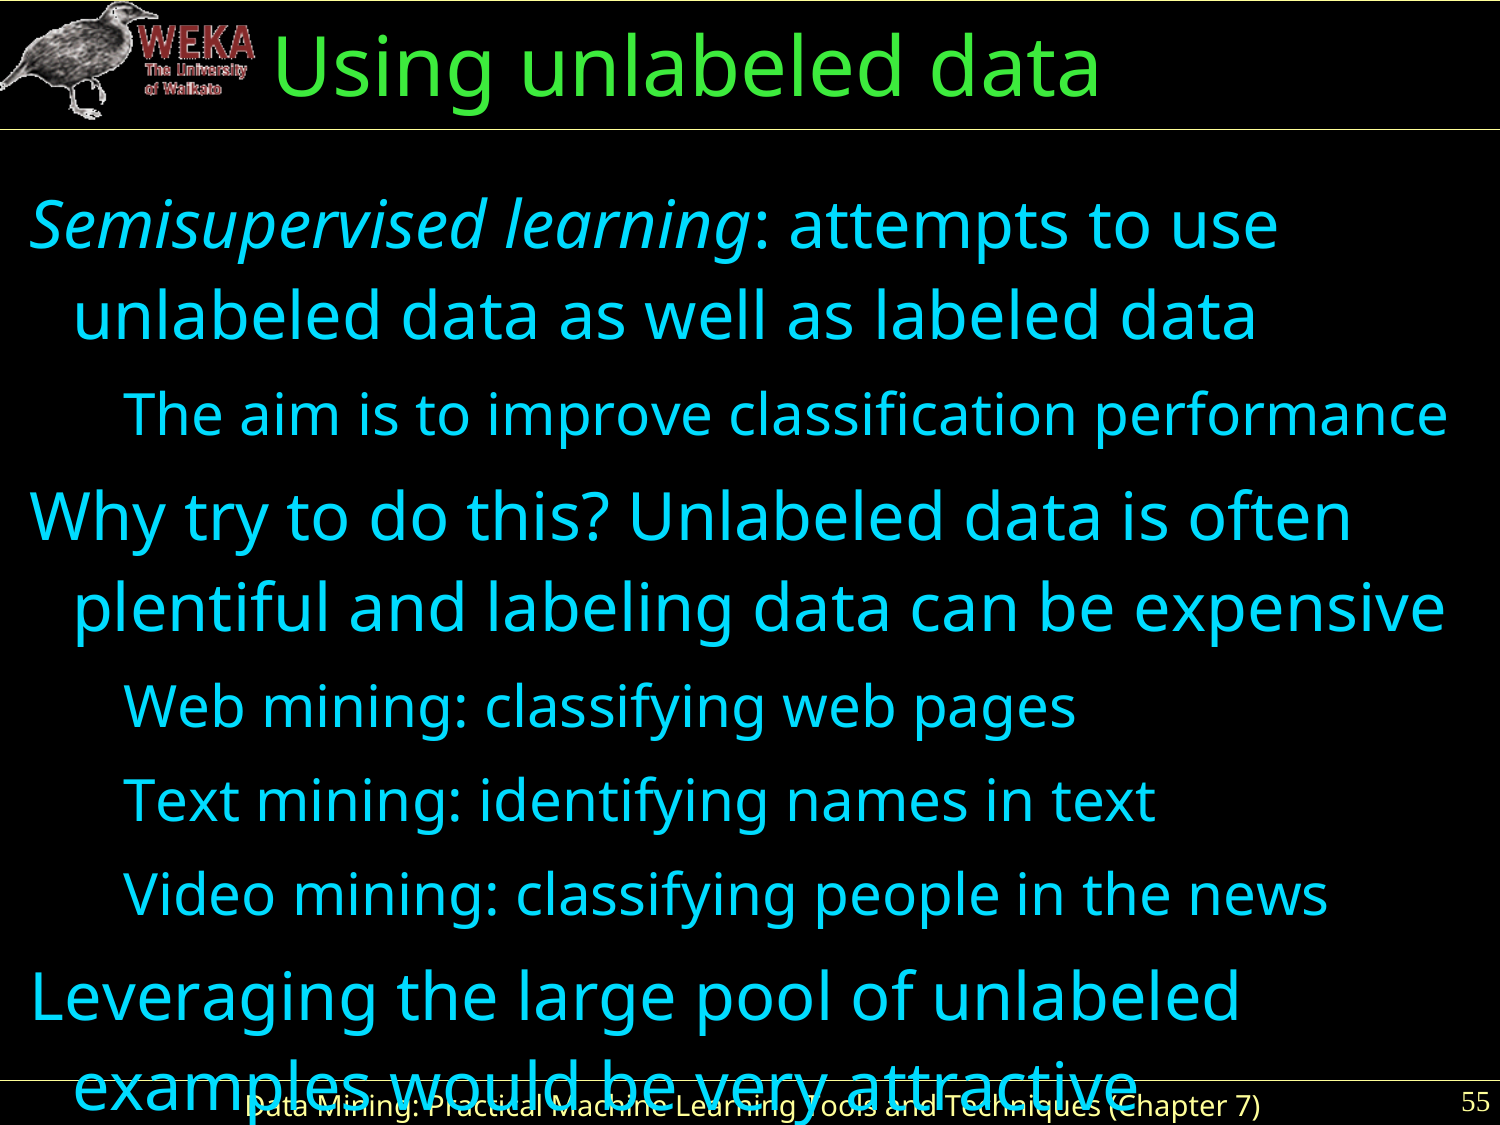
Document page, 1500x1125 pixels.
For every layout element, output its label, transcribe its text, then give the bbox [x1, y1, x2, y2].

list Semisupervised learning: attempts to use unlabeled data as well as labeled data The aim is to improve classification performance Why try to do this? Unlabeled data is often plentiful and labeling data can be expensive Web mining: classifying web pages Text mining: identifying names in text Video mining: classifying people in the news Leveraging the large pool of unlabeled examples would be very attractive [29, 177, 1500, 1093]
picture [0, 1, 266, 129]
title Using unlabeled data [295, 0, 1486, 159]
